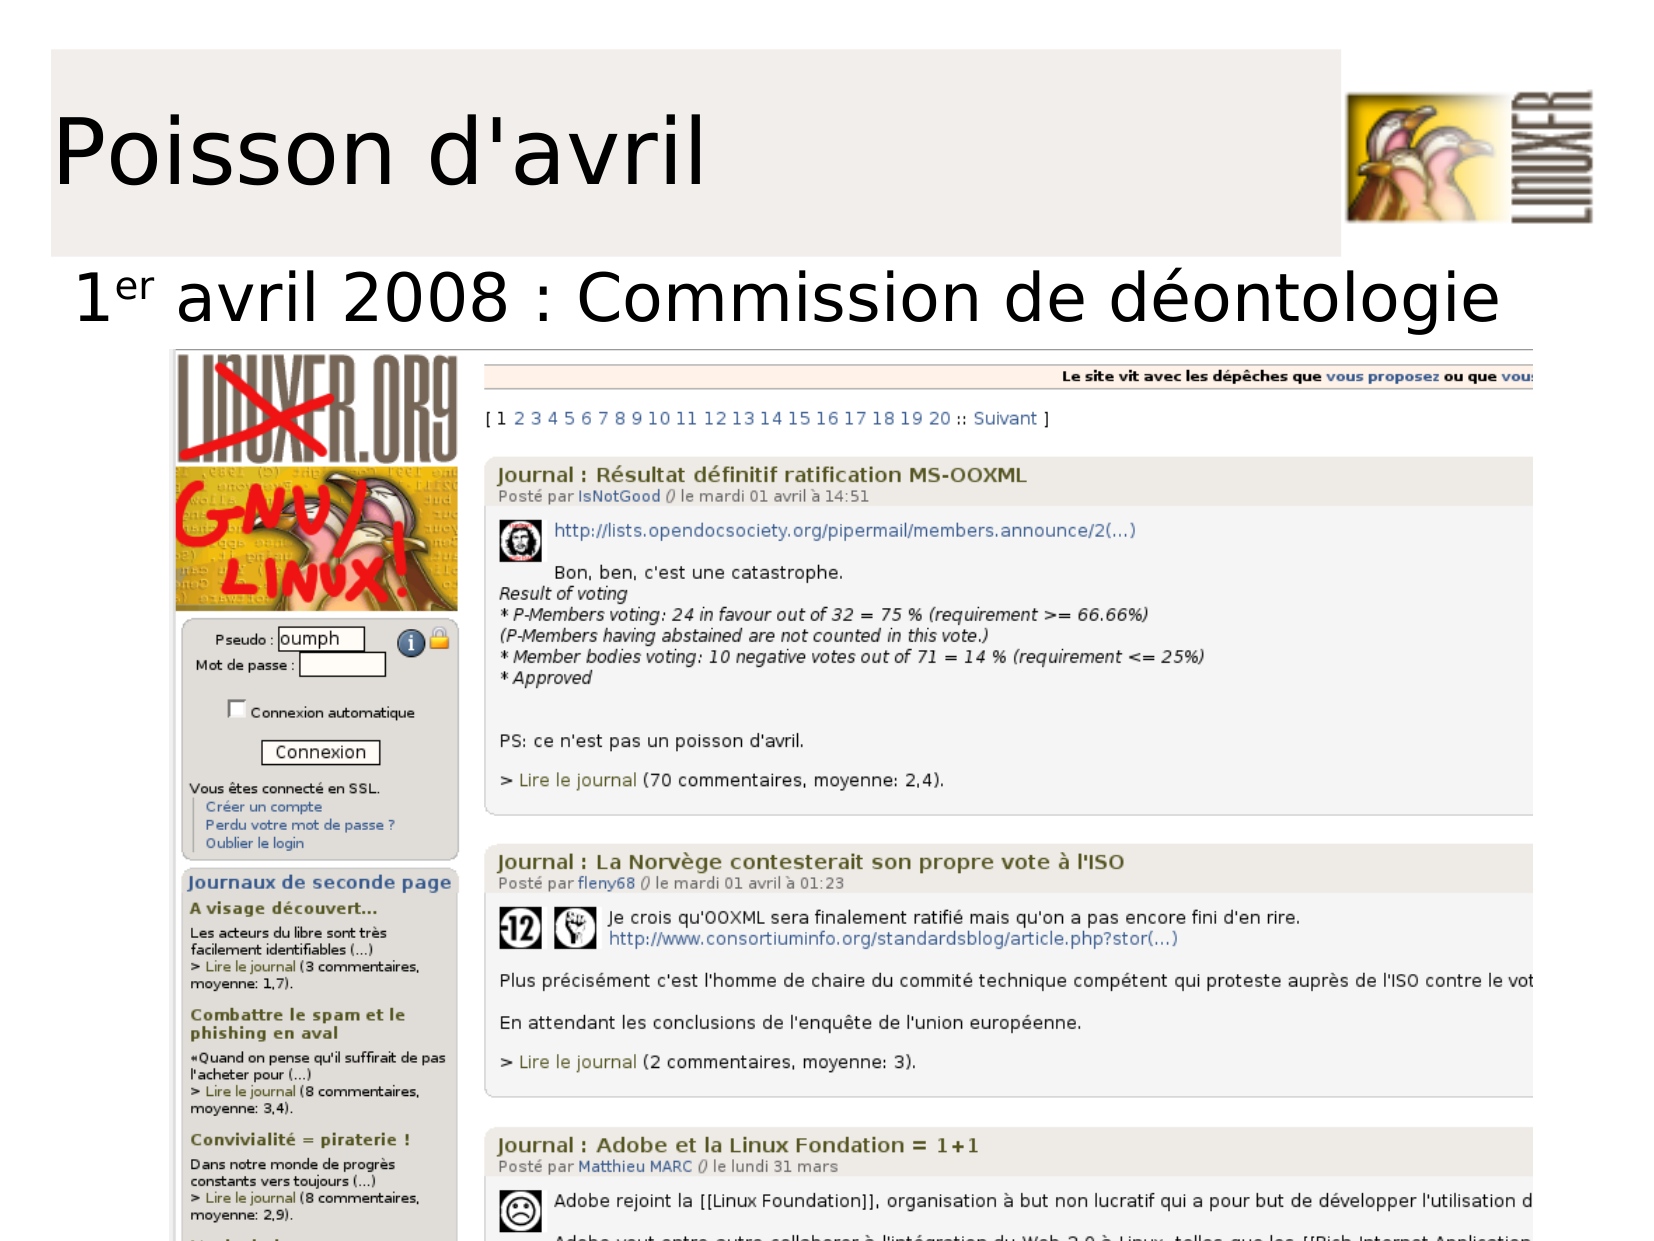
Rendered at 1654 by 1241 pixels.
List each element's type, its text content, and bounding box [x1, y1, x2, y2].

list 1er avril 2008 : Commission de déontologie [54, 259, 1628, 1103]
picture [169, 349, 1533, 1241]
title Poisson d'avril [51, 49, 1342, 257]
picture [1342, 88, 1601, 229]
